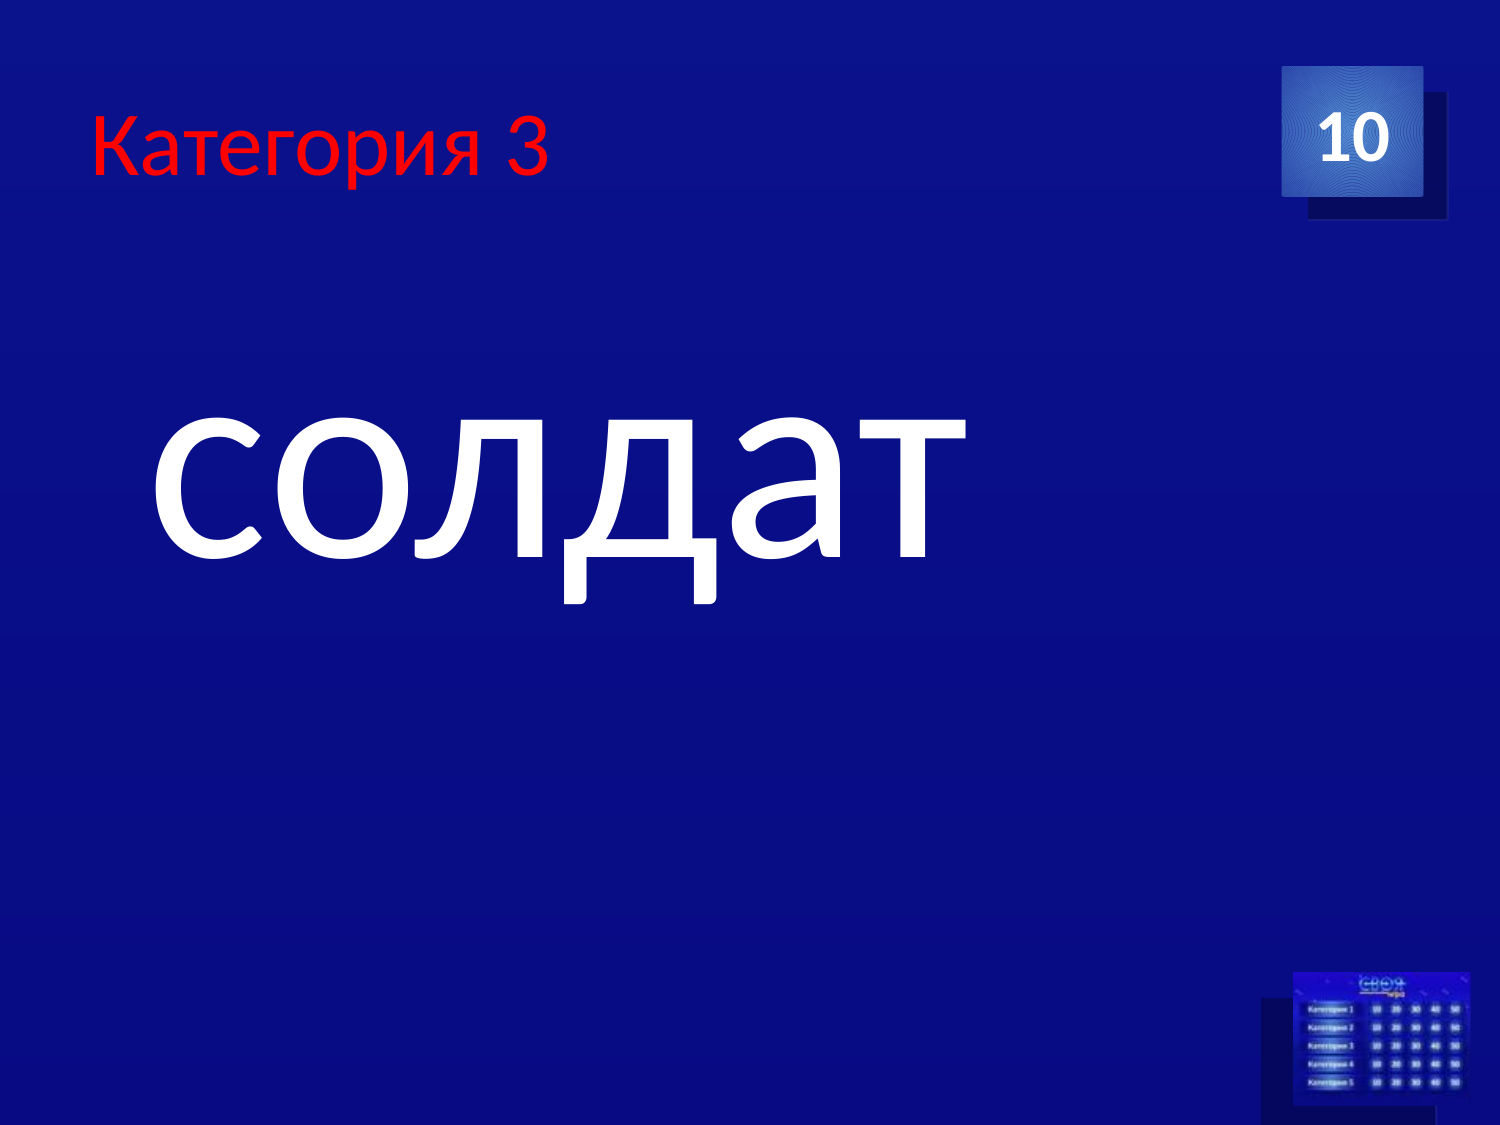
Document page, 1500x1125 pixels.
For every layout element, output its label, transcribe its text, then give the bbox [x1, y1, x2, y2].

text_box 10 [1282, 66, 1423, 196]
list солдат [75, 262, 1426, 1000]
title Категория 3 [75, 45, 1258, 233]
